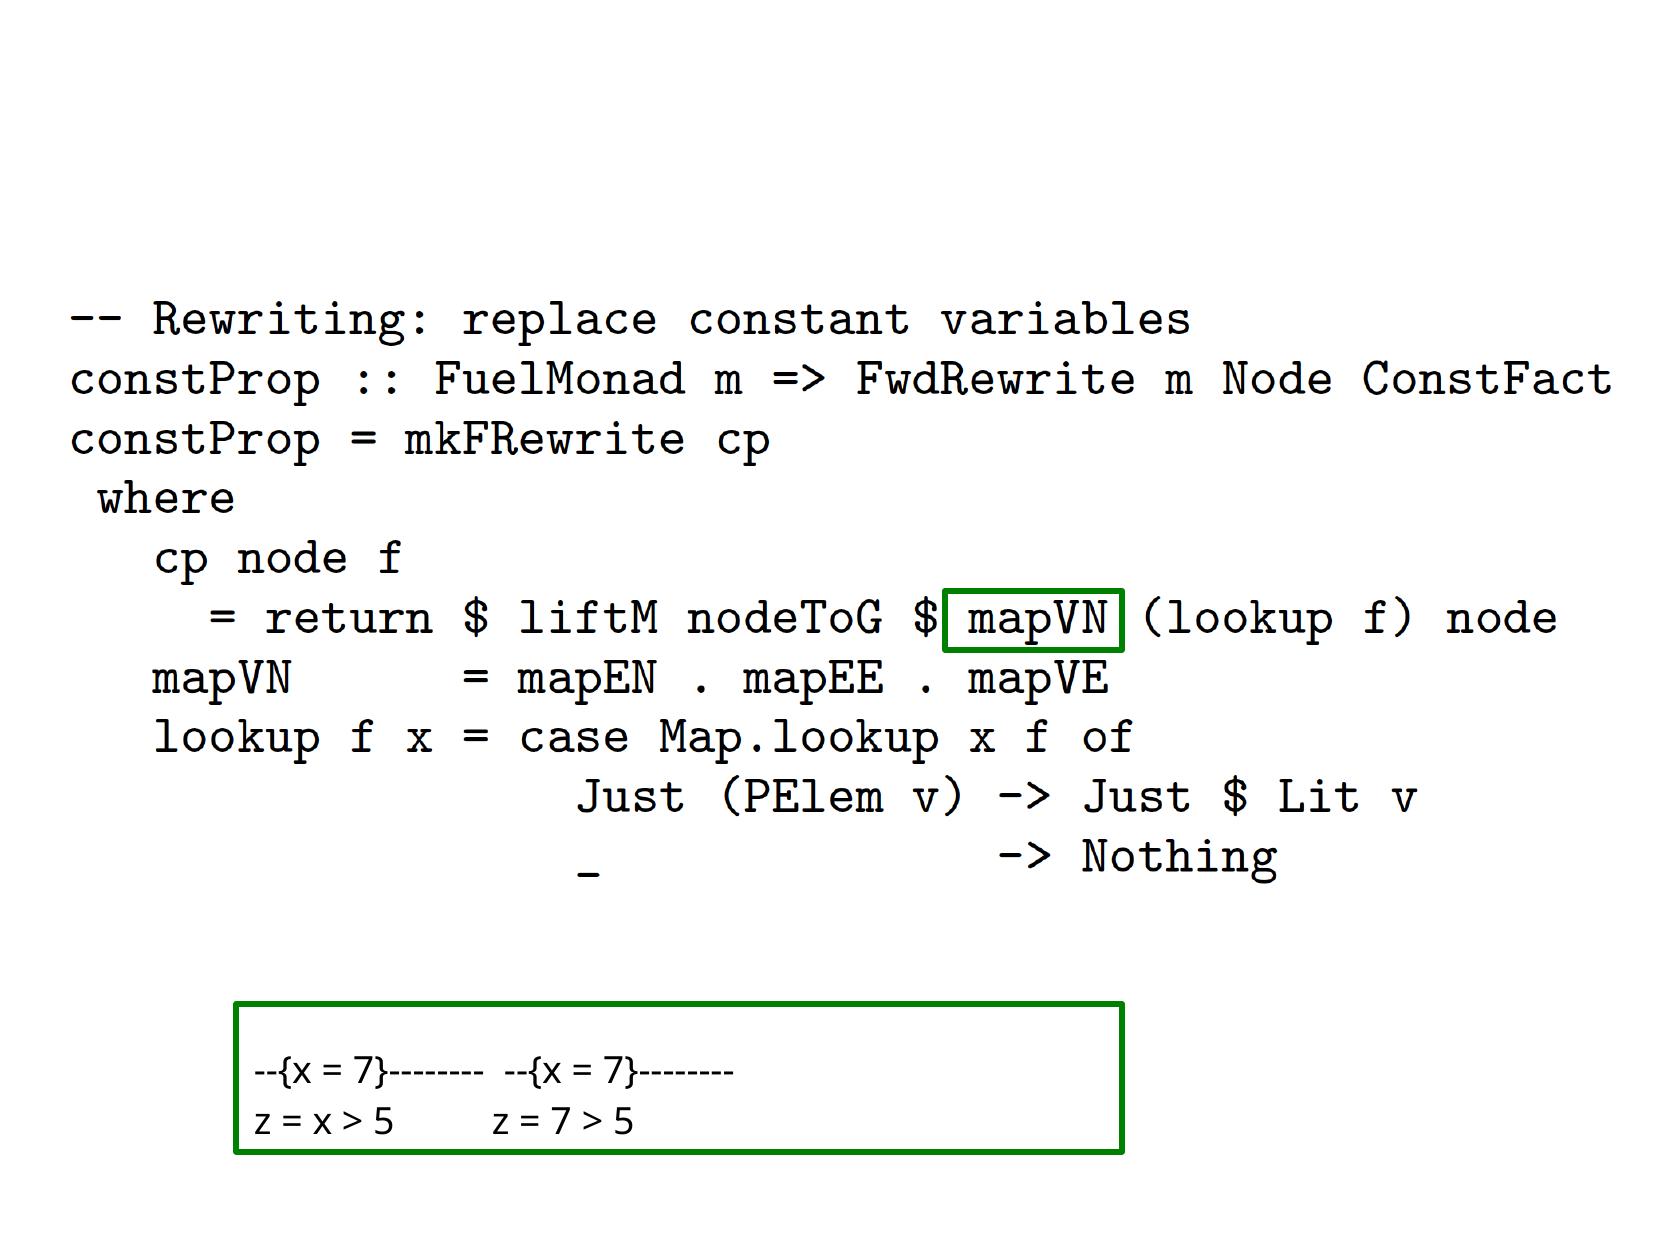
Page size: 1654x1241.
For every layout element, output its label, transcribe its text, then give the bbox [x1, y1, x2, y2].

text_box --{x = 7}-------- --{x = 7}-------- z = x > 5 z = 7 > 5 [236, 1033, 1536, 1185]
picture [46, 289, 1654, 951]
text_box --{x = 7}-------- --{x = 7}-------- z = x > 5 z = 7 > 5 [239, 1033, 1119, 1149]
